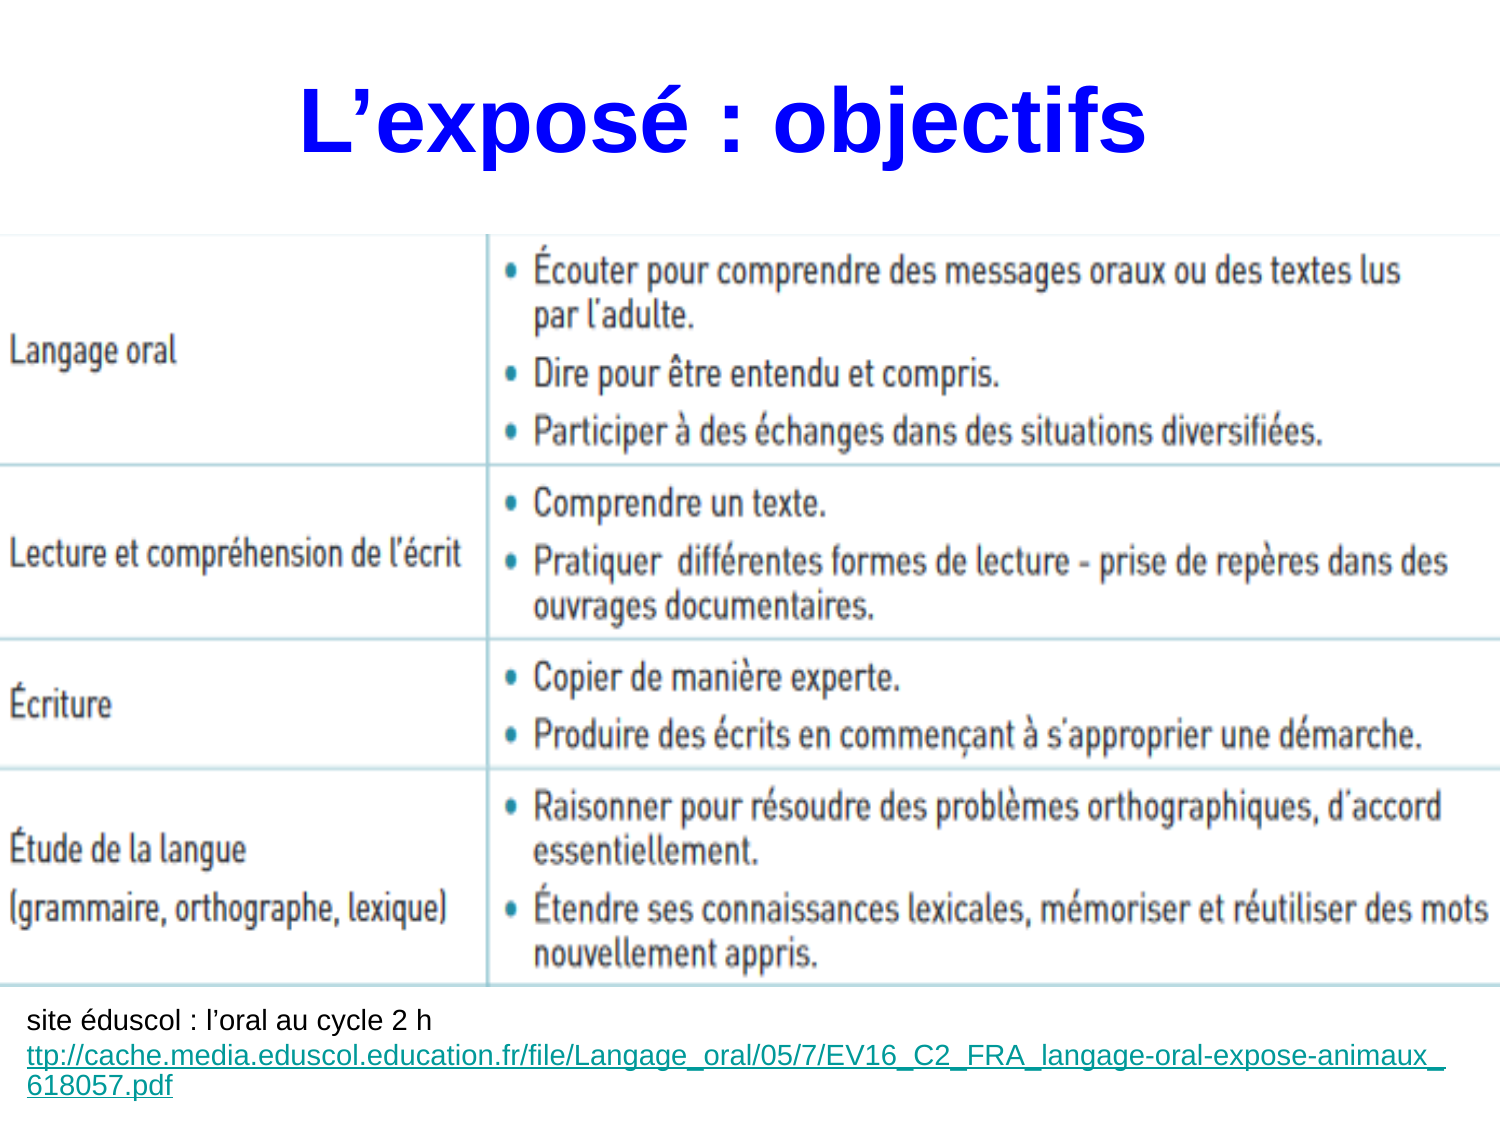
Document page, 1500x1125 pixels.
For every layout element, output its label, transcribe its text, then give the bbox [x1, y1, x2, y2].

title L’exposé : objectifs [75, 31, 1425, 201]
picture [0, 234, 1500, 987]
text_box site éduscol : l’oral au cycle 2 http://cache.media.eduscol.education.fr/file/Langage_oral/05/7/EV16_C2_FRA_langage-oral-expose-animaux_618057.pdf [11, 986, 1475, 1125]
